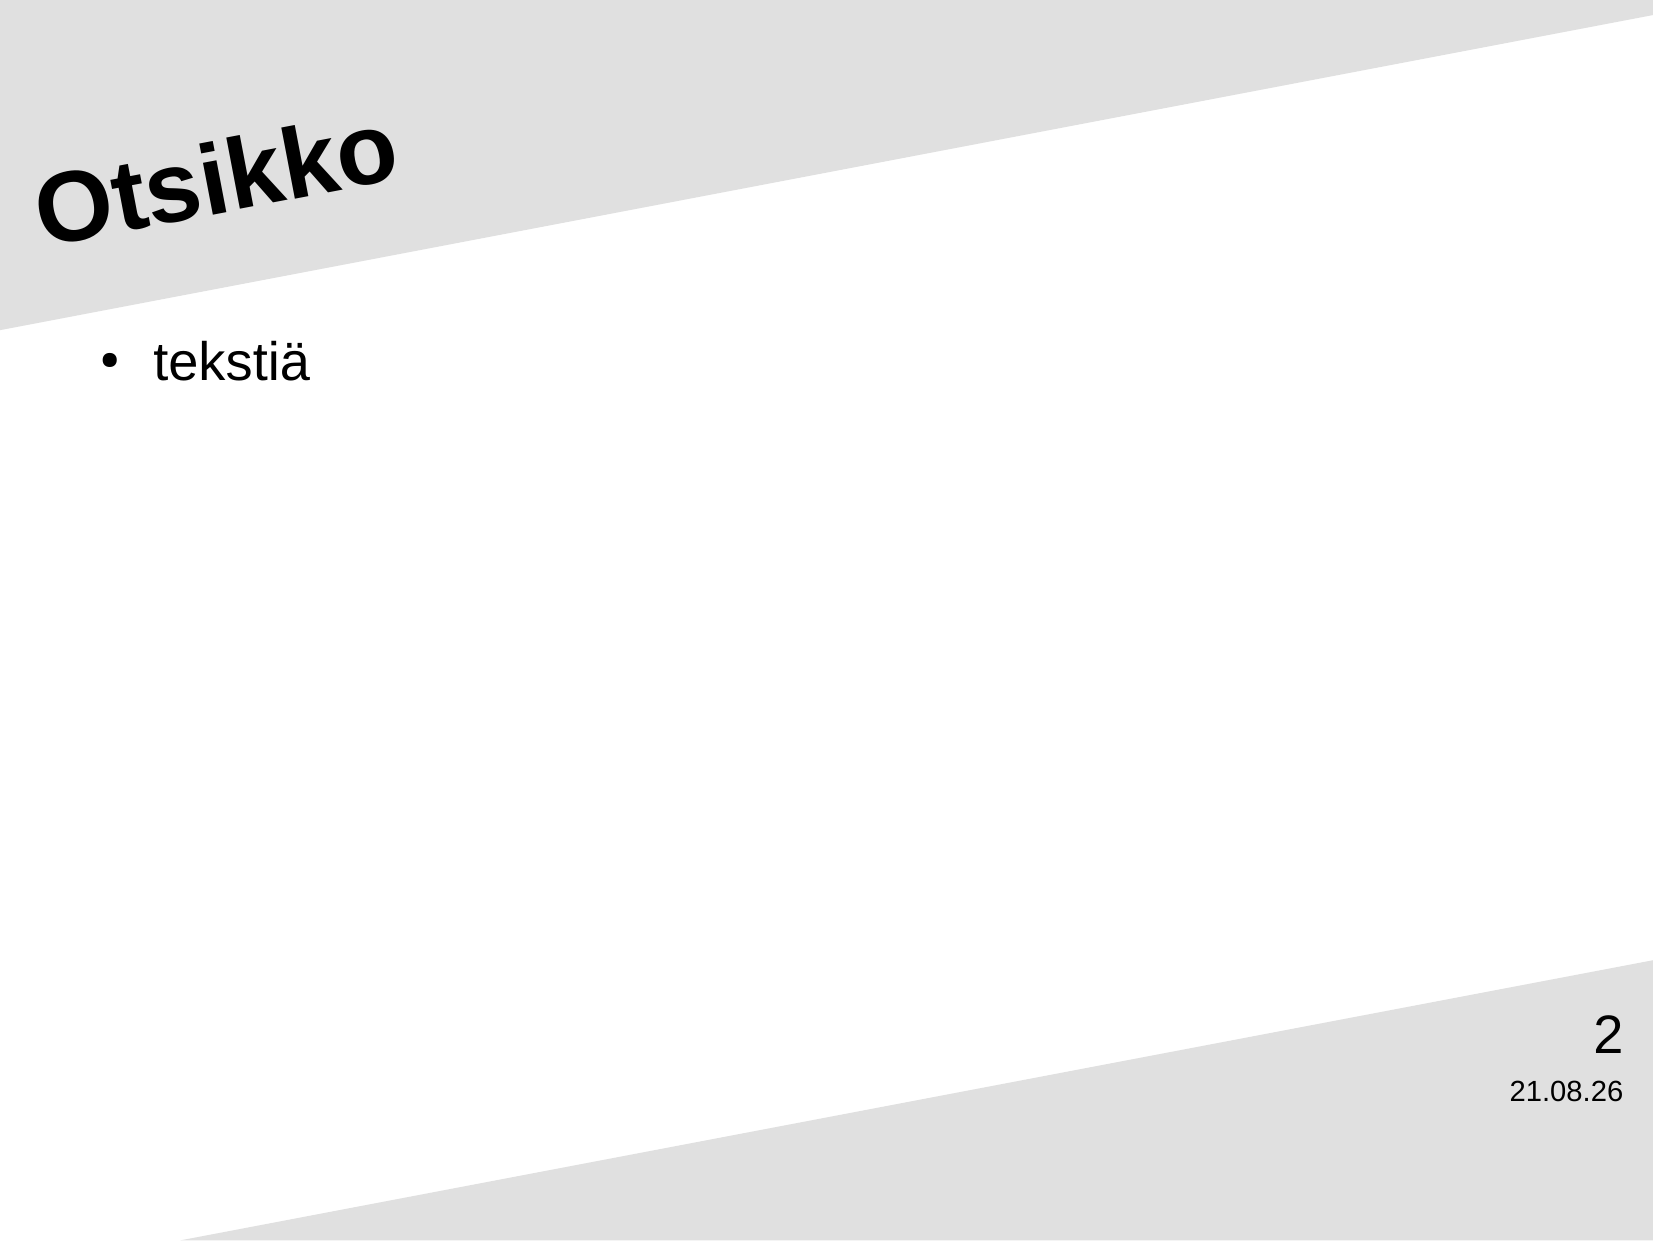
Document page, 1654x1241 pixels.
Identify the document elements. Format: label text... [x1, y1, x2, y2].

title Otsikko [16, 0, 1518, 315]
list tekstiä [82, 331, 1538, 1052]
